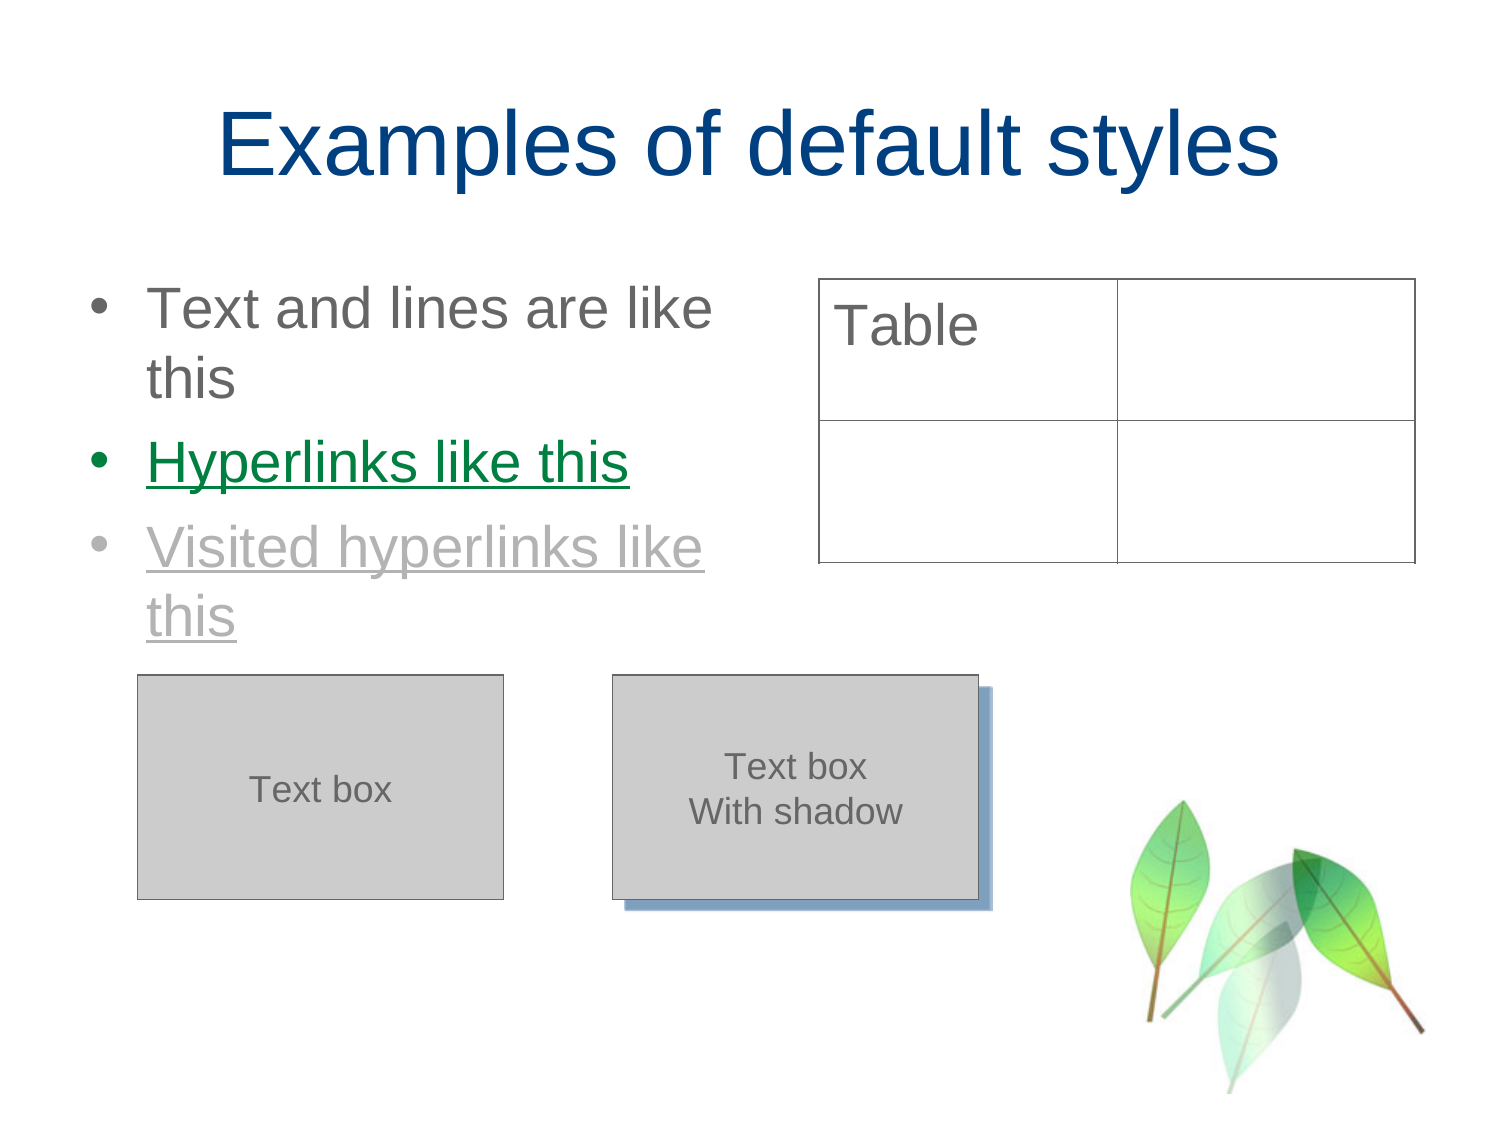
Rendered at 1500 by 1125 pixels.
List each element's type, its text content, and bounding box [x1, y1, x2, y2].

table_header Table [820, 280, 1117, 420]
picture [1130, 799, 1426, 1094]
title Examples of default styles [75, 45, 1426, 233]
table_header [1118, 280, 1414, 420]
text_box Text box [137, 674, 504, 900]
text_box Text box With shadow [612, 674, 979, 900]
table_cell [820, 421, 1117, 562]
list Text and lines are like this Hyperlinks like this Visited hyperlinks like this [75, 262, 738, 870]
table_cell [1118, 421, 1414, 562]
